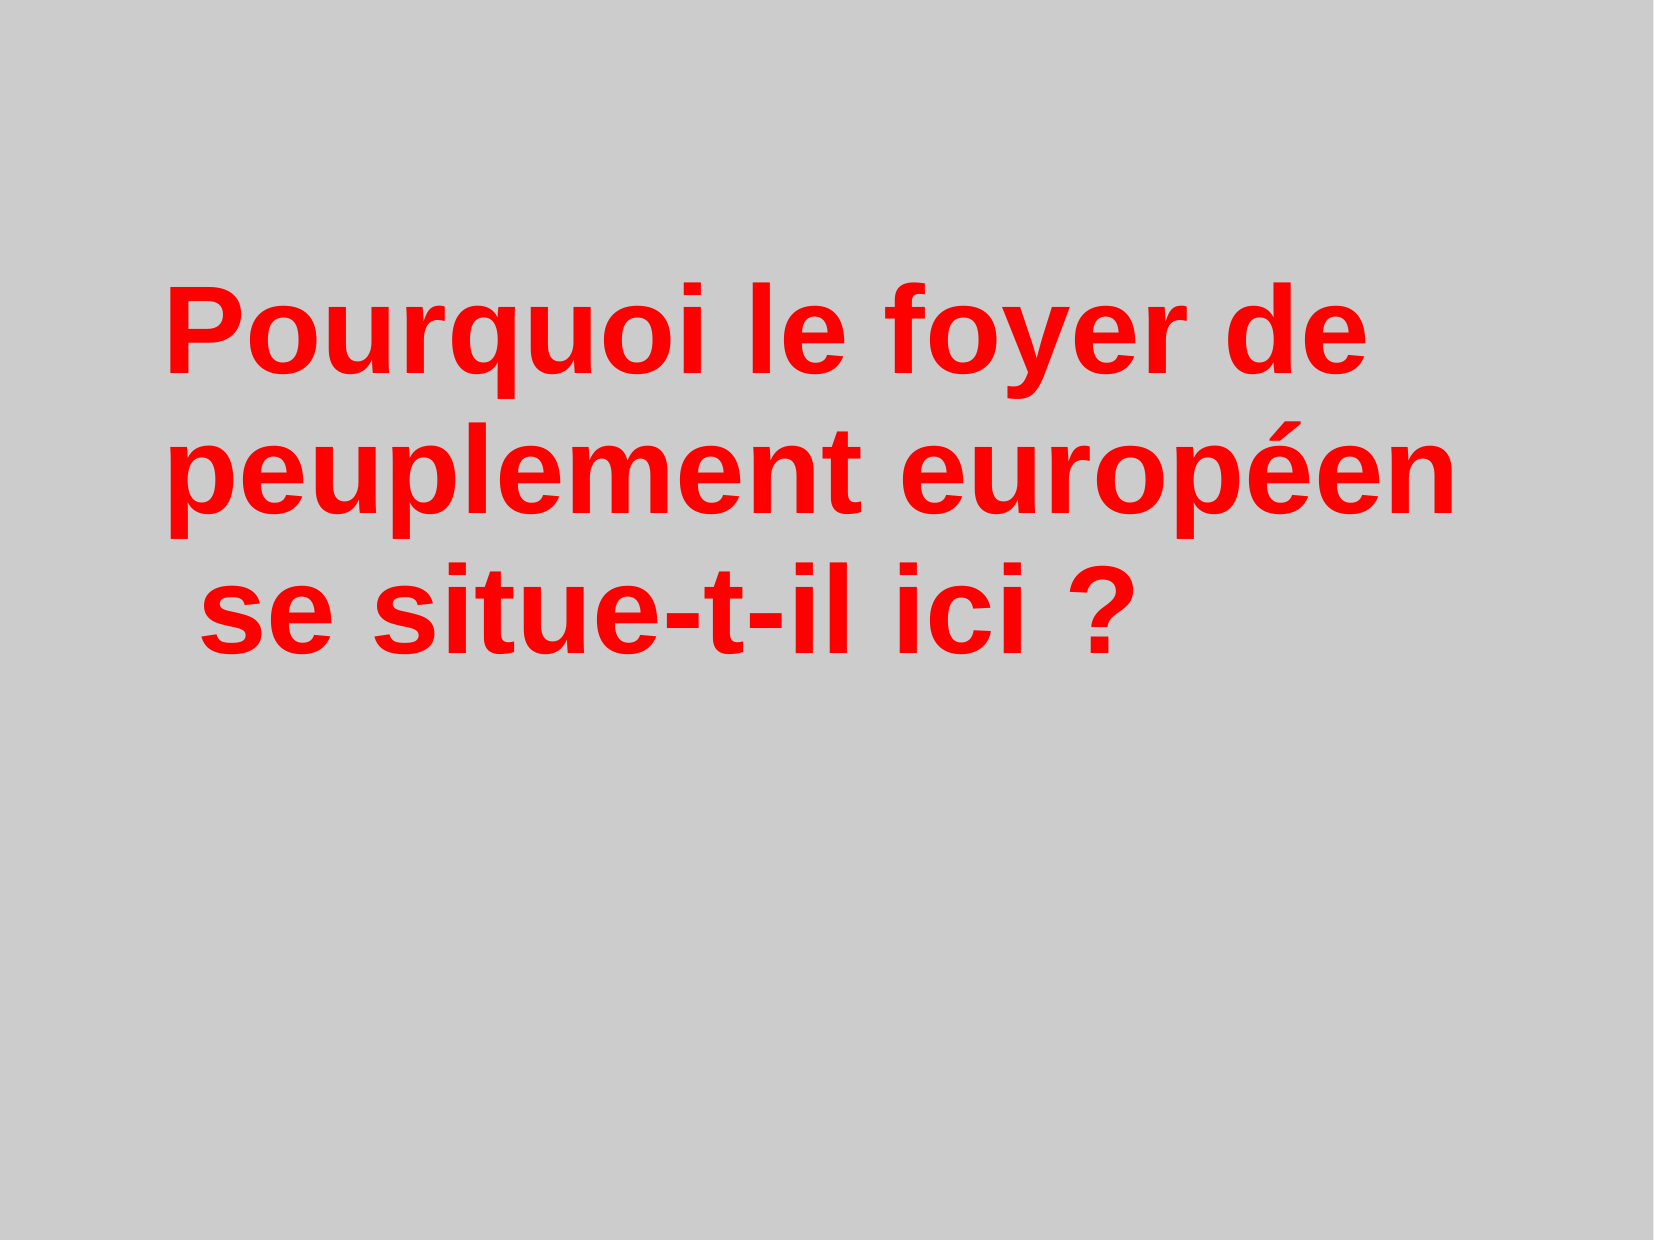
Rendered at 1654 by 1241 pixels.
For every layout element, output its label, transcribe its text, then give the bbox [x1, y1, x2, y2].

text_box Pourquoi le foyer de peuplement européen se situe-t-il ici ? [147, 252, 1476, 687]
